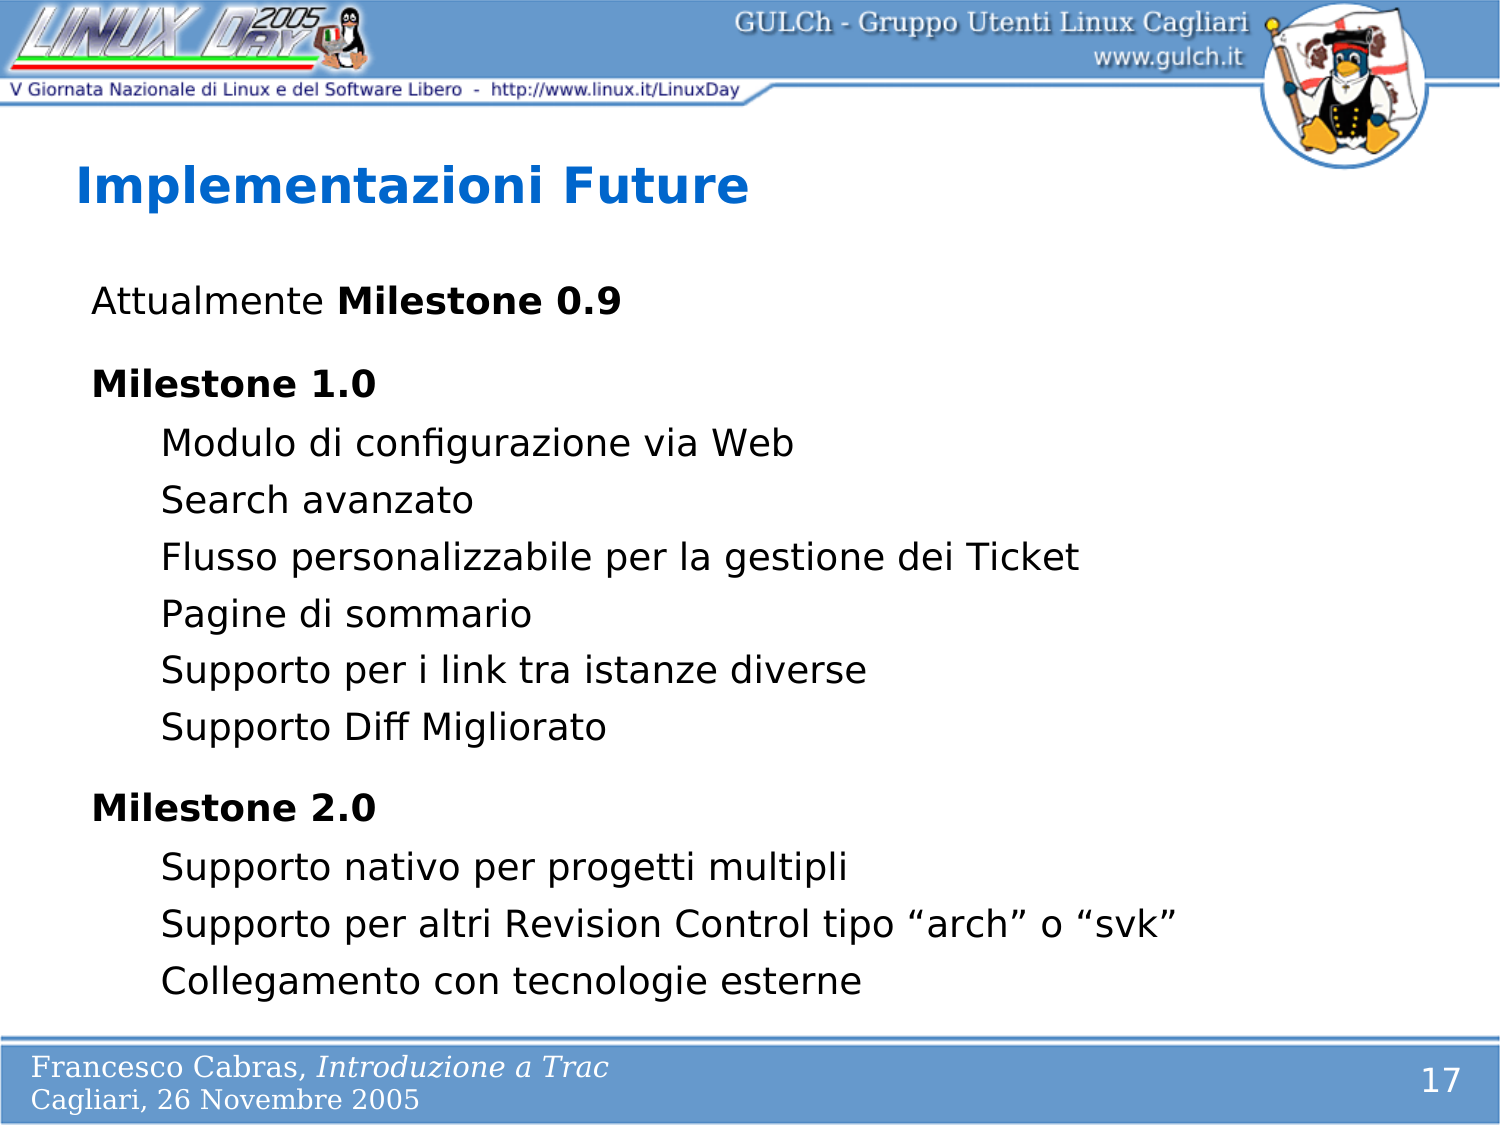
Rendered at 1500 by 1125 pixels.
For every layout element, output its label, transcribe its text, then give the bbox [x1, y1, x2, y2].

title Implementazioni Future [75, 149, 1276, 226]
picture [0, 0, 1500, 1125]
list Attualmente Milestone 0.9 Milestone 1.0 Modulo di configurazione via Web Search avanzato Flusso personalizzabile per la gestione dei Ticket Pagine di sommario Supporto per i link tra istanze diverse Supporto Diff Migliorato Milestone 2.0 Supporto nativo per progetti multipli Supporto per altri Revision Control tipo “arch” o “svk” Collegamento con tecnologie esterne [75, 262, 1426, 1013]
